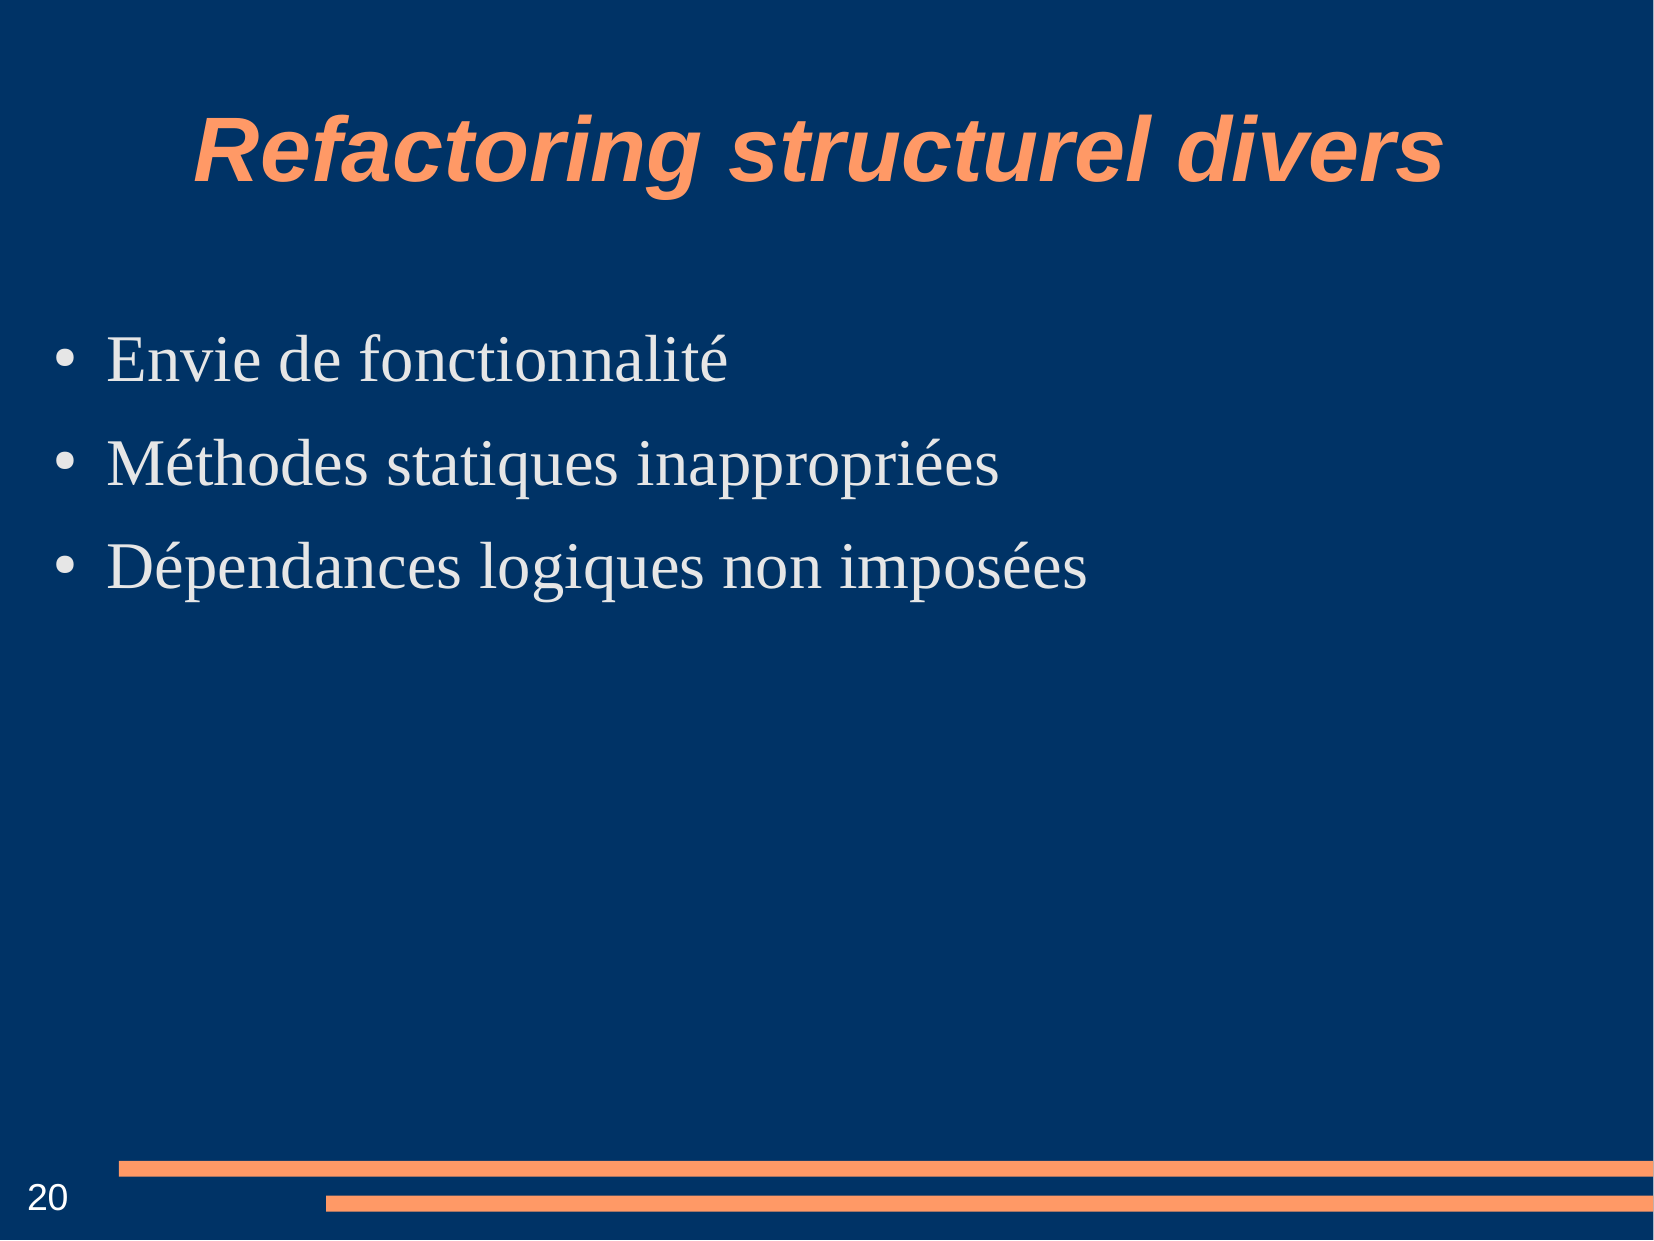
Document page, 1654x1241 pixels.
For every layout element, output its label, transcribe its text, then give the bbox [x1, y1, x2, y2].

list Envie de fonctionnalité Méthodes statiques inappropriées Dépendances logiques non imposées [35, 322, 1607, 1099]
title Refactoring structurel divers [35, 46, 1607, 254]
